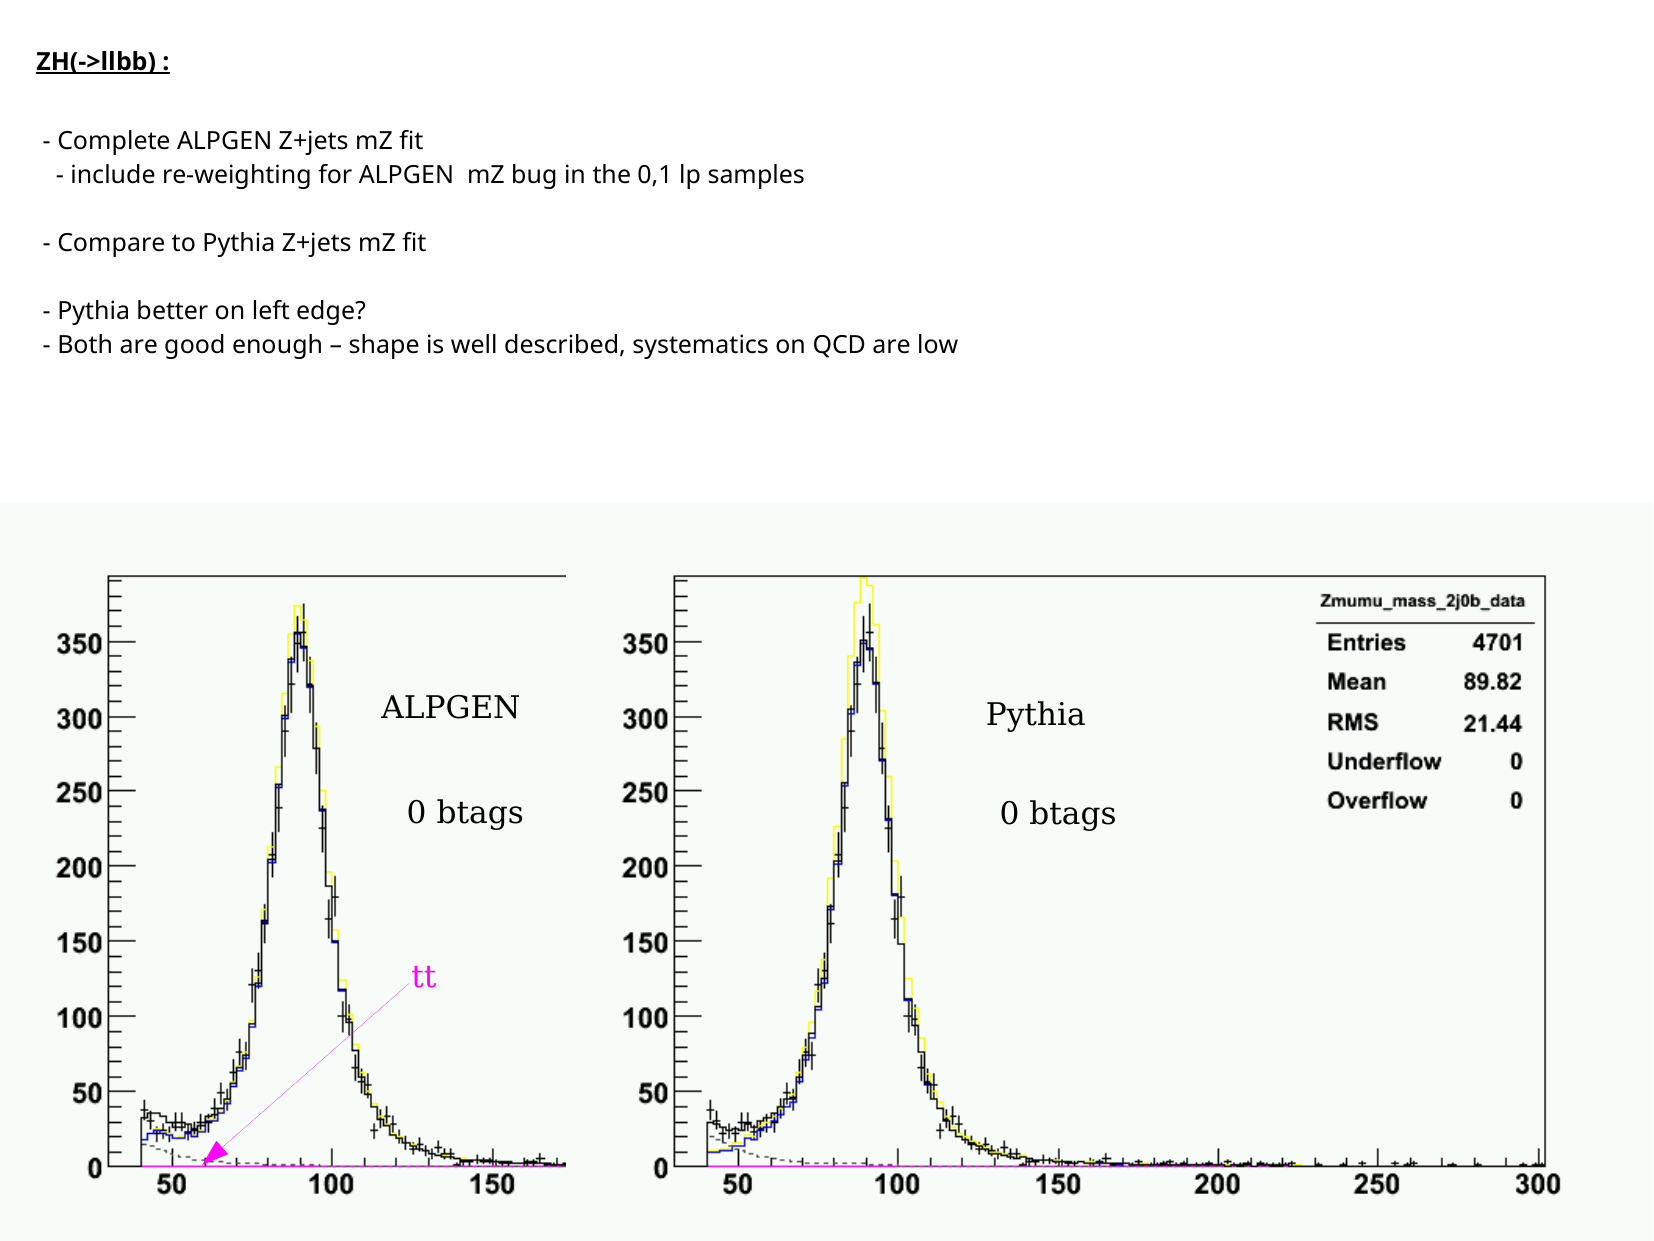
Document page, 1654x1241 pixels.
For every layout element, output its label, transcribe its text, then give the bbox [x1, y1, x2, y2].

text_box tt [411, 958, 437, 995]
text_box ZH(->llbb) : - Complete ALPGEN Z+jets mZ fit - include re-weighting for ALPGEN mZ bug in the 0,1 lp samples - Compare to Pythia Z+jets mZ fit - Pythia better on left edge? - Both are good enough – shape is well described, systematics on QCD are low [36, 43, 977, 502]
text_box 0 btags [999, 795, 1117, 832]
text_box ALPGEN [381, 689, 521, 726]
text_box 0 btags [406, 795, 525, 832]
text_box Pythia [985, 696, 1087, 733]
picture [0, 502, 1654, 1241]
